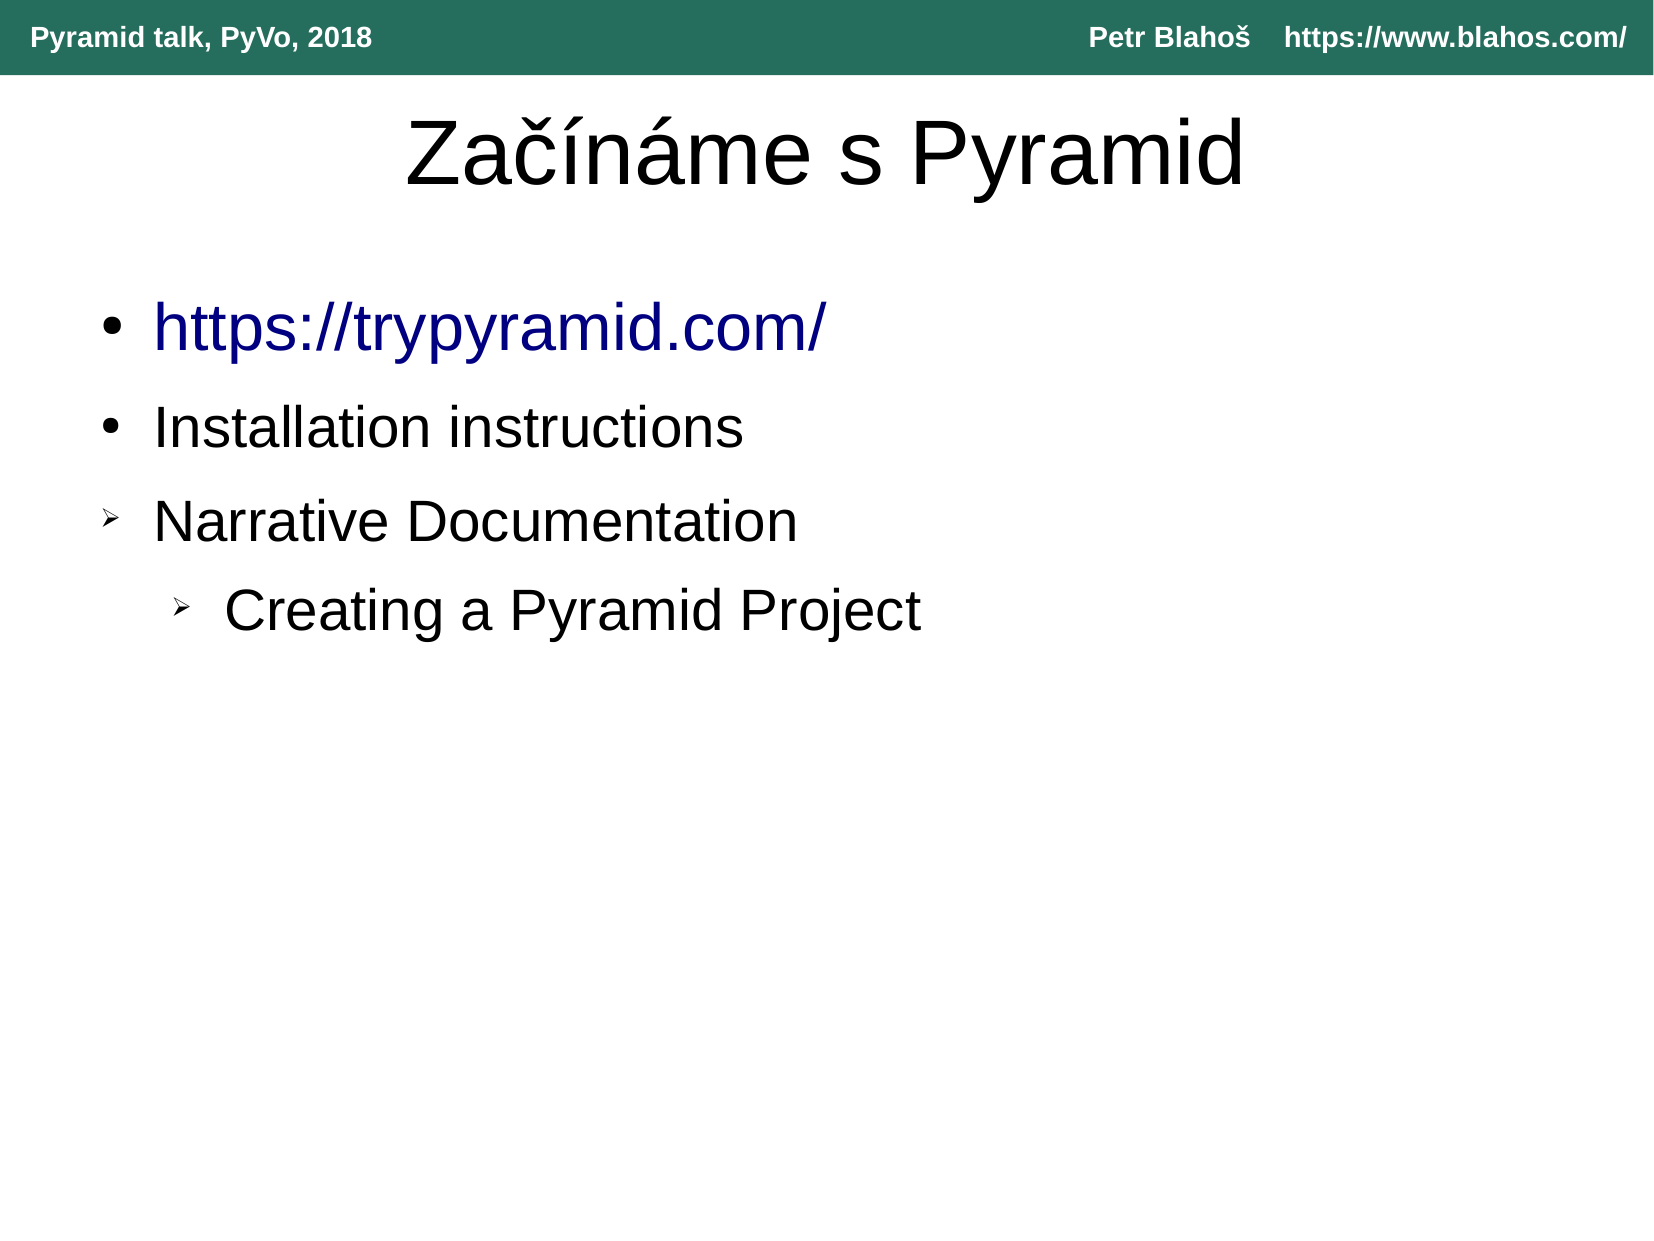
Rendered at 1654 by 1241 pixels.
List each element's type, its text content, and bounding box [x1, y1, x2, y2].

title Začínáme s Pyramid [82, 49, 1571, 257]
list https://trypyramid.com/ Installation instructions Narrative Documentation Creating a Pyramid Project [82, 290, 1571, 1010]
